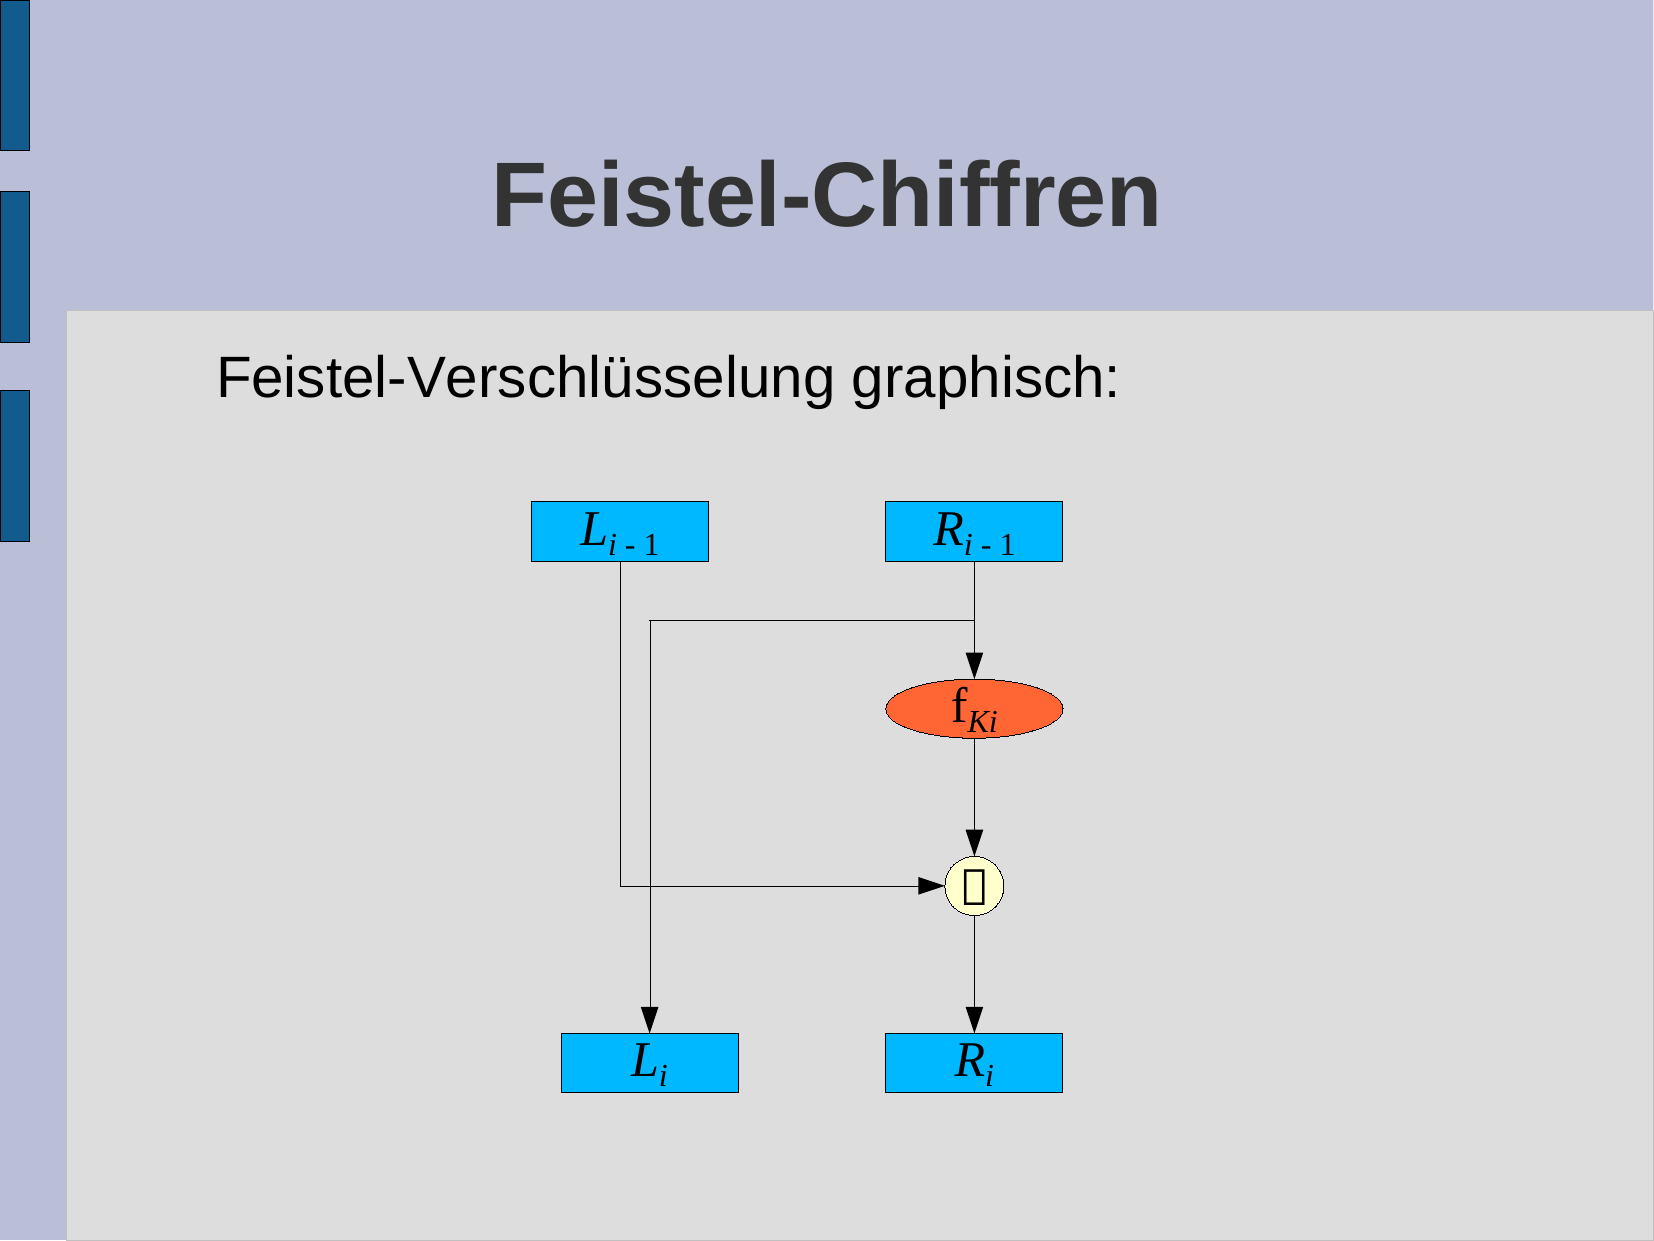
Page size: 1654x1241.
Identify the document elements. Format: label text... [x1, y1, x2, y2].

text_box  [944, 856, 1004, 916]
text_box Ri [885, 1033, 1063, 1093]
text_box Li [561, 1033, 739, 1093]
list Feistel-Verschlüsselung graphisch: [121, 344, 1534, 1127]
text_box fKi [885, 679, 1064, 739]
text_box Ri - 1 [885, 501, 1063, 562]
text_box Li - 1 [531, 501, 709, 562]
title Feistel-Chiffren [121, 91, 1534, 299]
